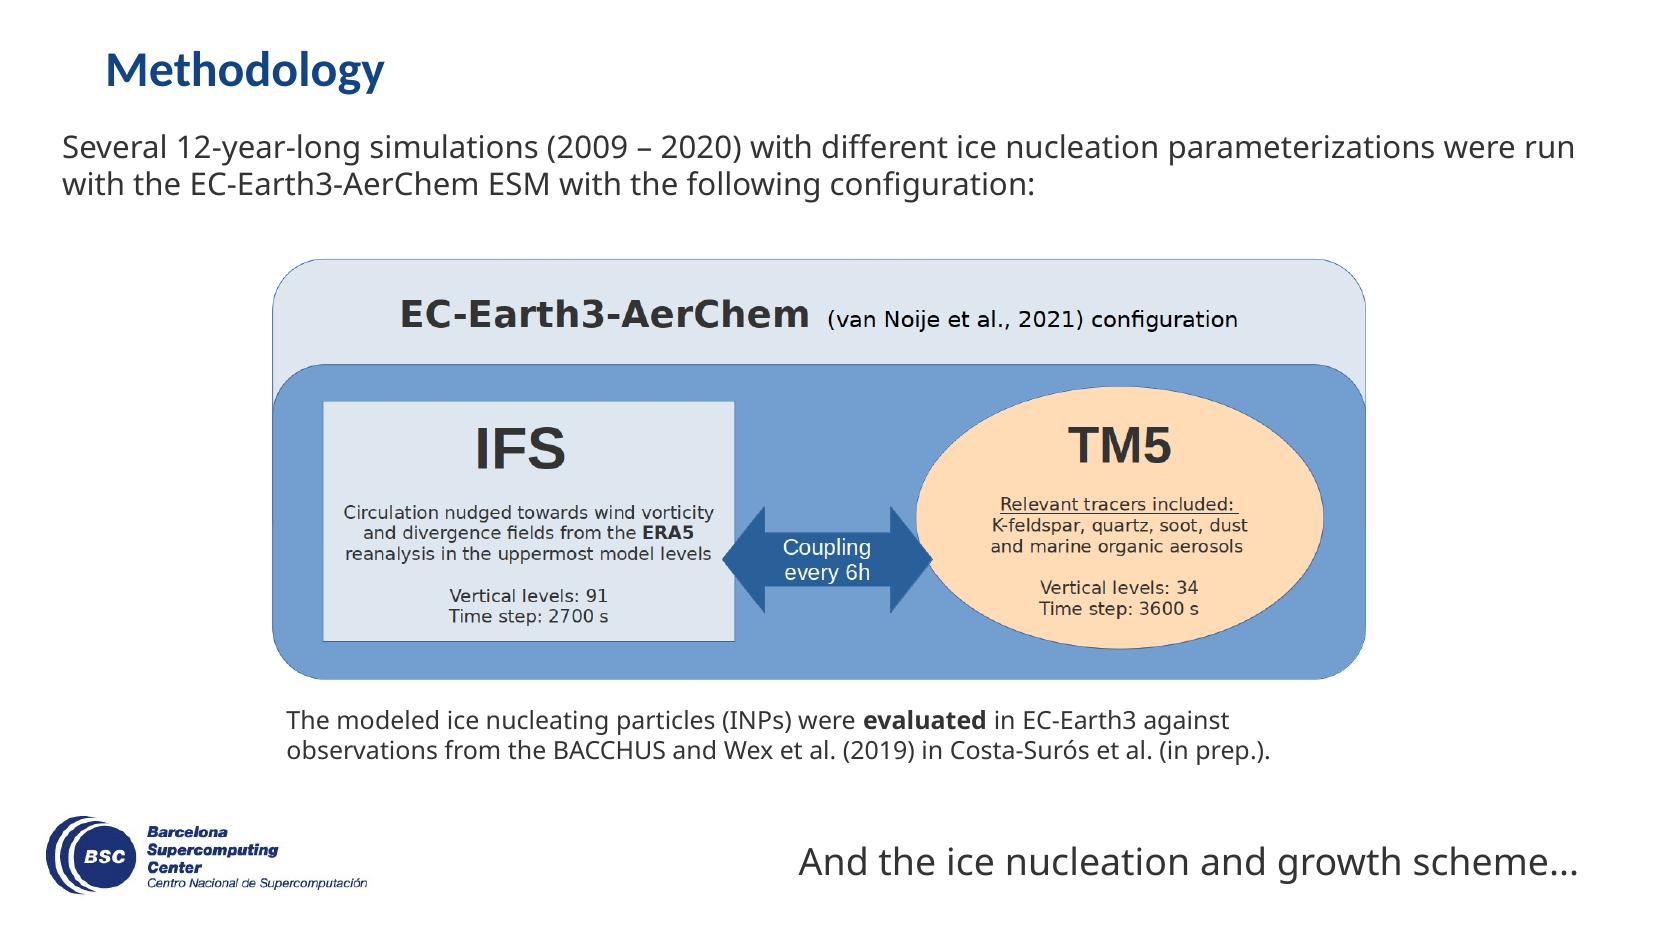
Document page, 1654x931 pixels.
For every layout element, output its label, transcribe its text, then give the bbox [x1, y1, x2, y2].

text_box The modeled ice nucleating particles (INPs) were evaluated in EC-Earth3 against observations from the BACCHUS and Wex et al. (2019) in Costa-Surós et al. (in prep.). [271, 696, 1394, 792]
picture [0, 0, 1654, 931]
text_box And the ice nucleation and growth scheme... [783, 830, 1654, 889]
text_box Methodology [0, 36, 945, 166]
text_box Several 12-year-long simulations (2009 – 2020) with different ice nucleation parameterizations were run with the EC-Earth3-AerChem ESM with the following configuration: [47, 119, 1630, 308]
